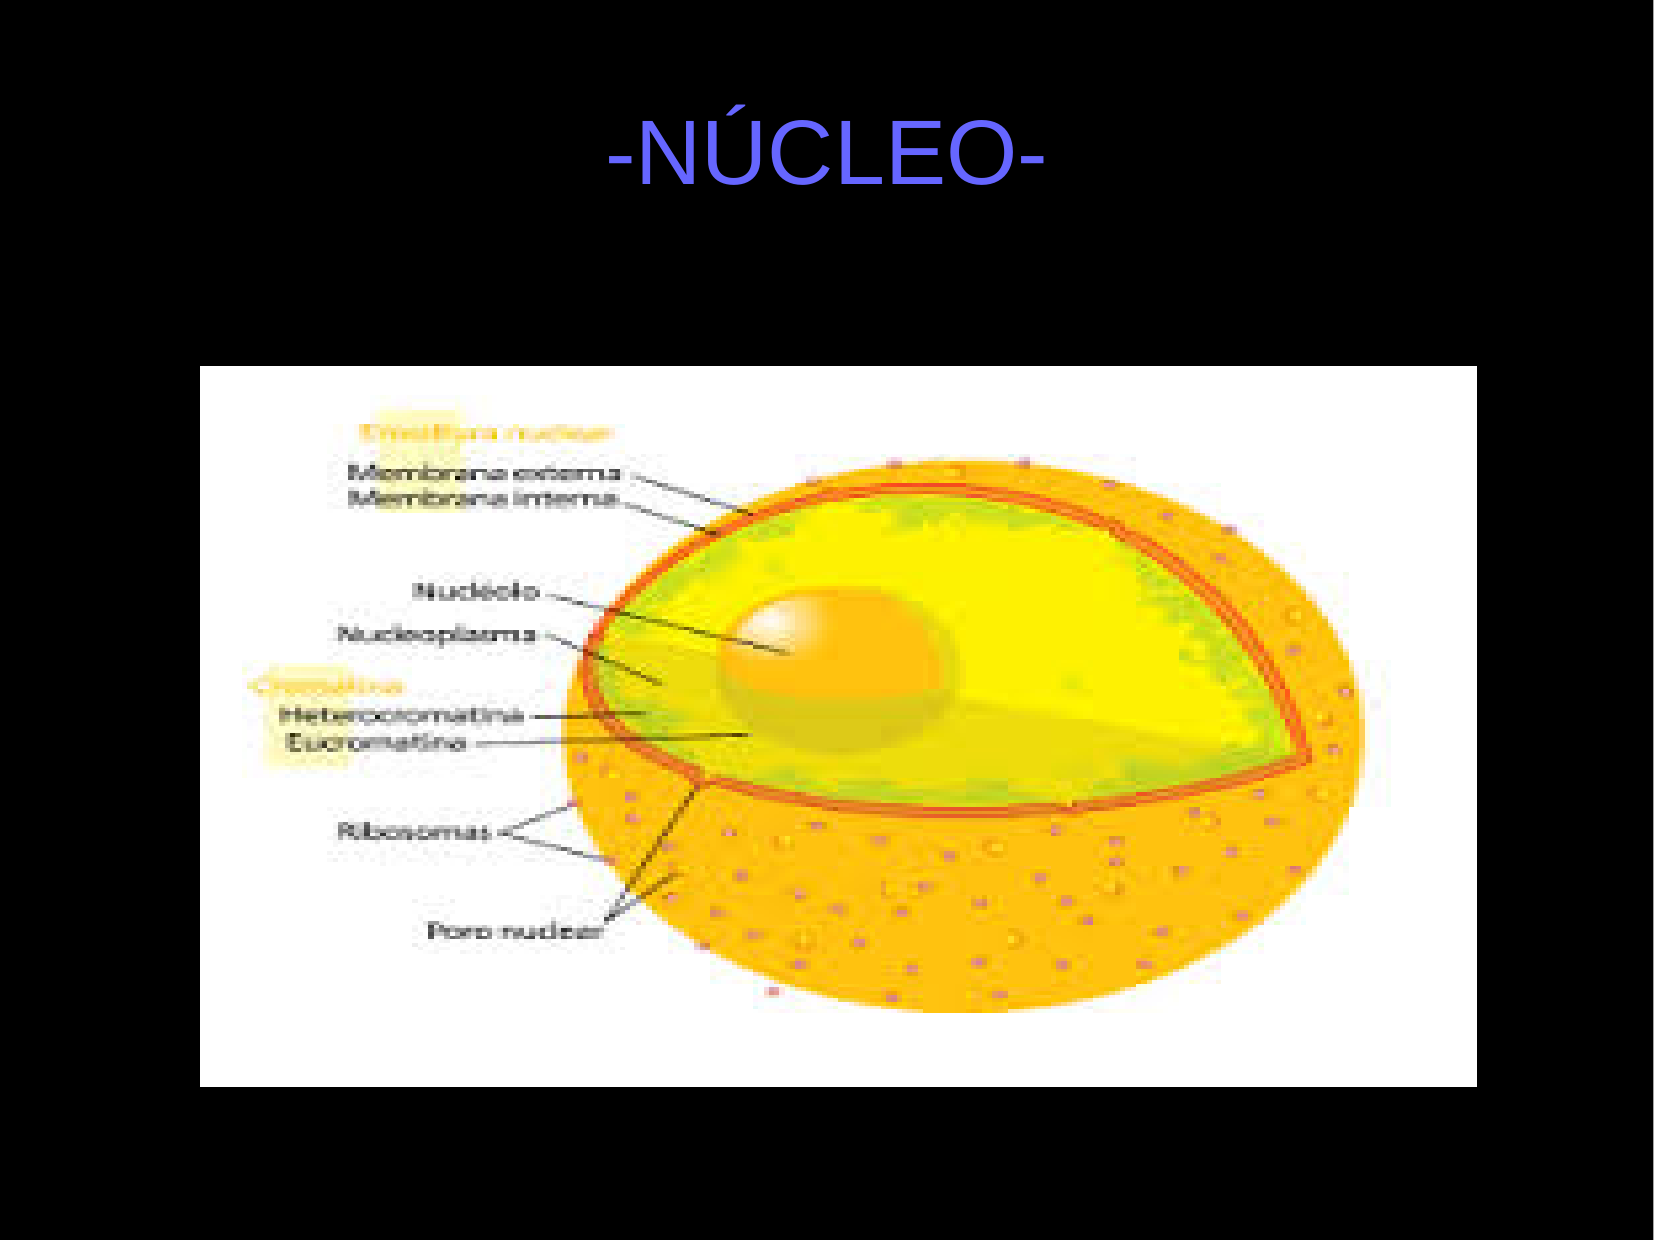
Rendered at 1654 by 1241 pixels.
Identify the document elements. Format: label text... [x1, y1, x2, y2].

title -NÚCLEO- [82, 49, 1571, 257]
picture [200, 366, 1477, 1087]
